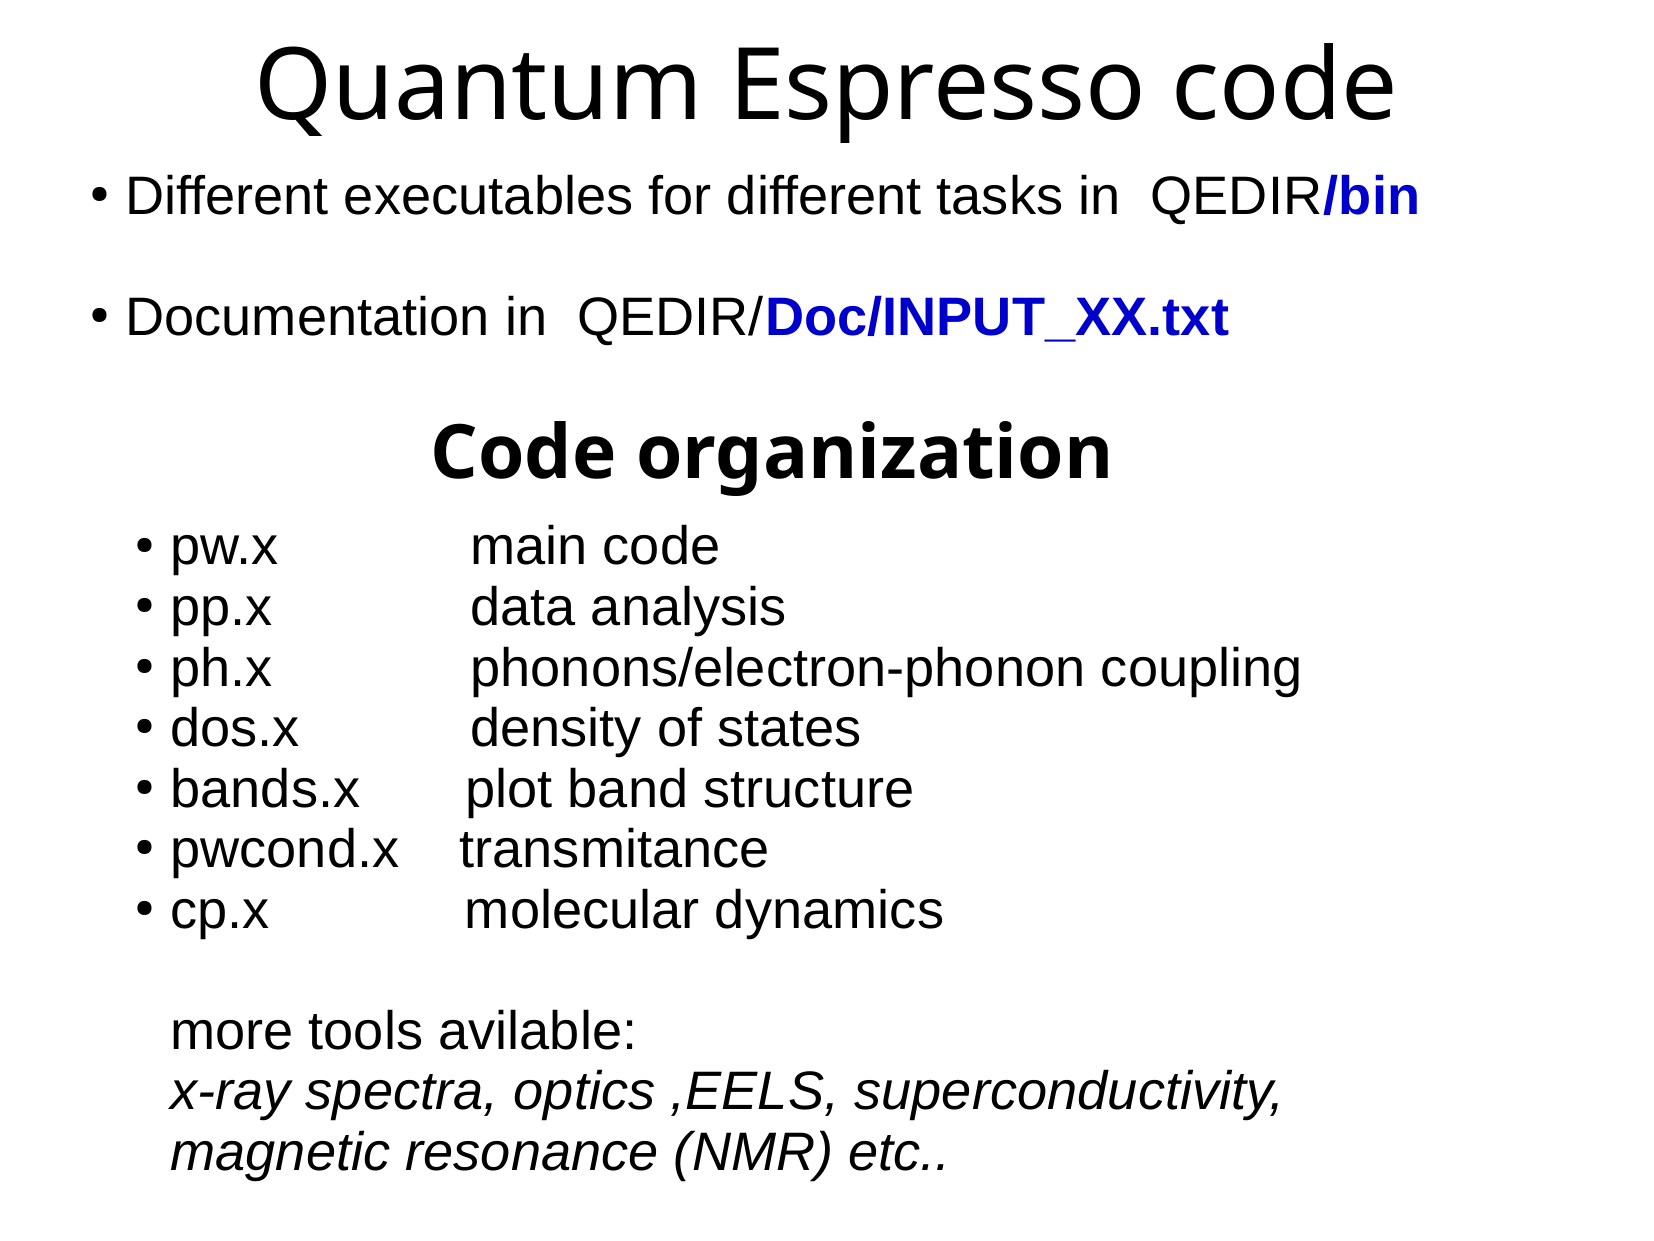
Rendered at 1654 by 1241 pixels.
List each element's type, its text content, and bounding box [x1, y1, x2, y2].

text_box pw.x main code pp.x data analysis ph.x phonons/electron-phonon coupling dos.x density of states bands.x plot band structure pwcond.x transmitance cp.x molecular dynamics more tools avilable: x-ray spectra, optics ,EELS, superconductivity, magnetic resonance (NMR) etc.. [120, 508, 1546, 1190]
text_box Different executables for different tasks in QEDIR/bin Documentation in QEDIR/Doc/INPUT_XX.txt [75, 158, 1591, 416]
title Quantum Espresso code [82, 2, 1571, 158]
text_box Code organization [375, 391, 1171, 508]
